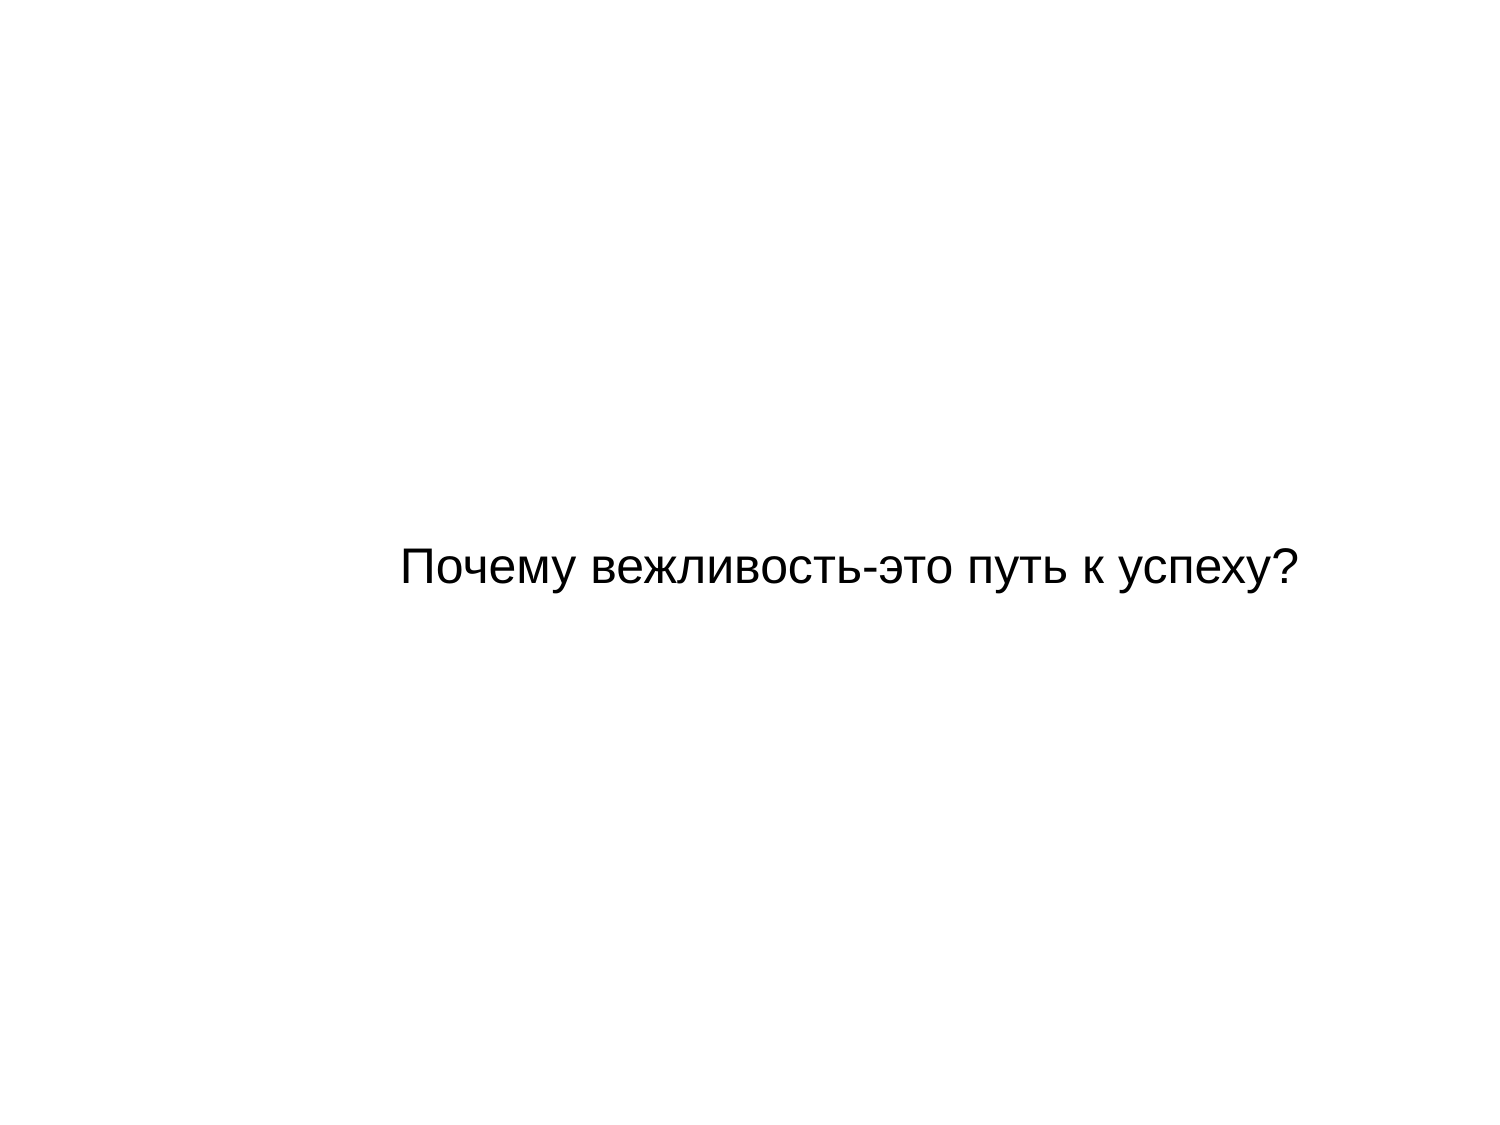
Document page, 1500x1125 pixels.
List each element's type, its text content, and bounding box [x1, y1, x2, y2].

text_box Почему вежливость-это путь к успеху? [385, 531, 1087, 695]
